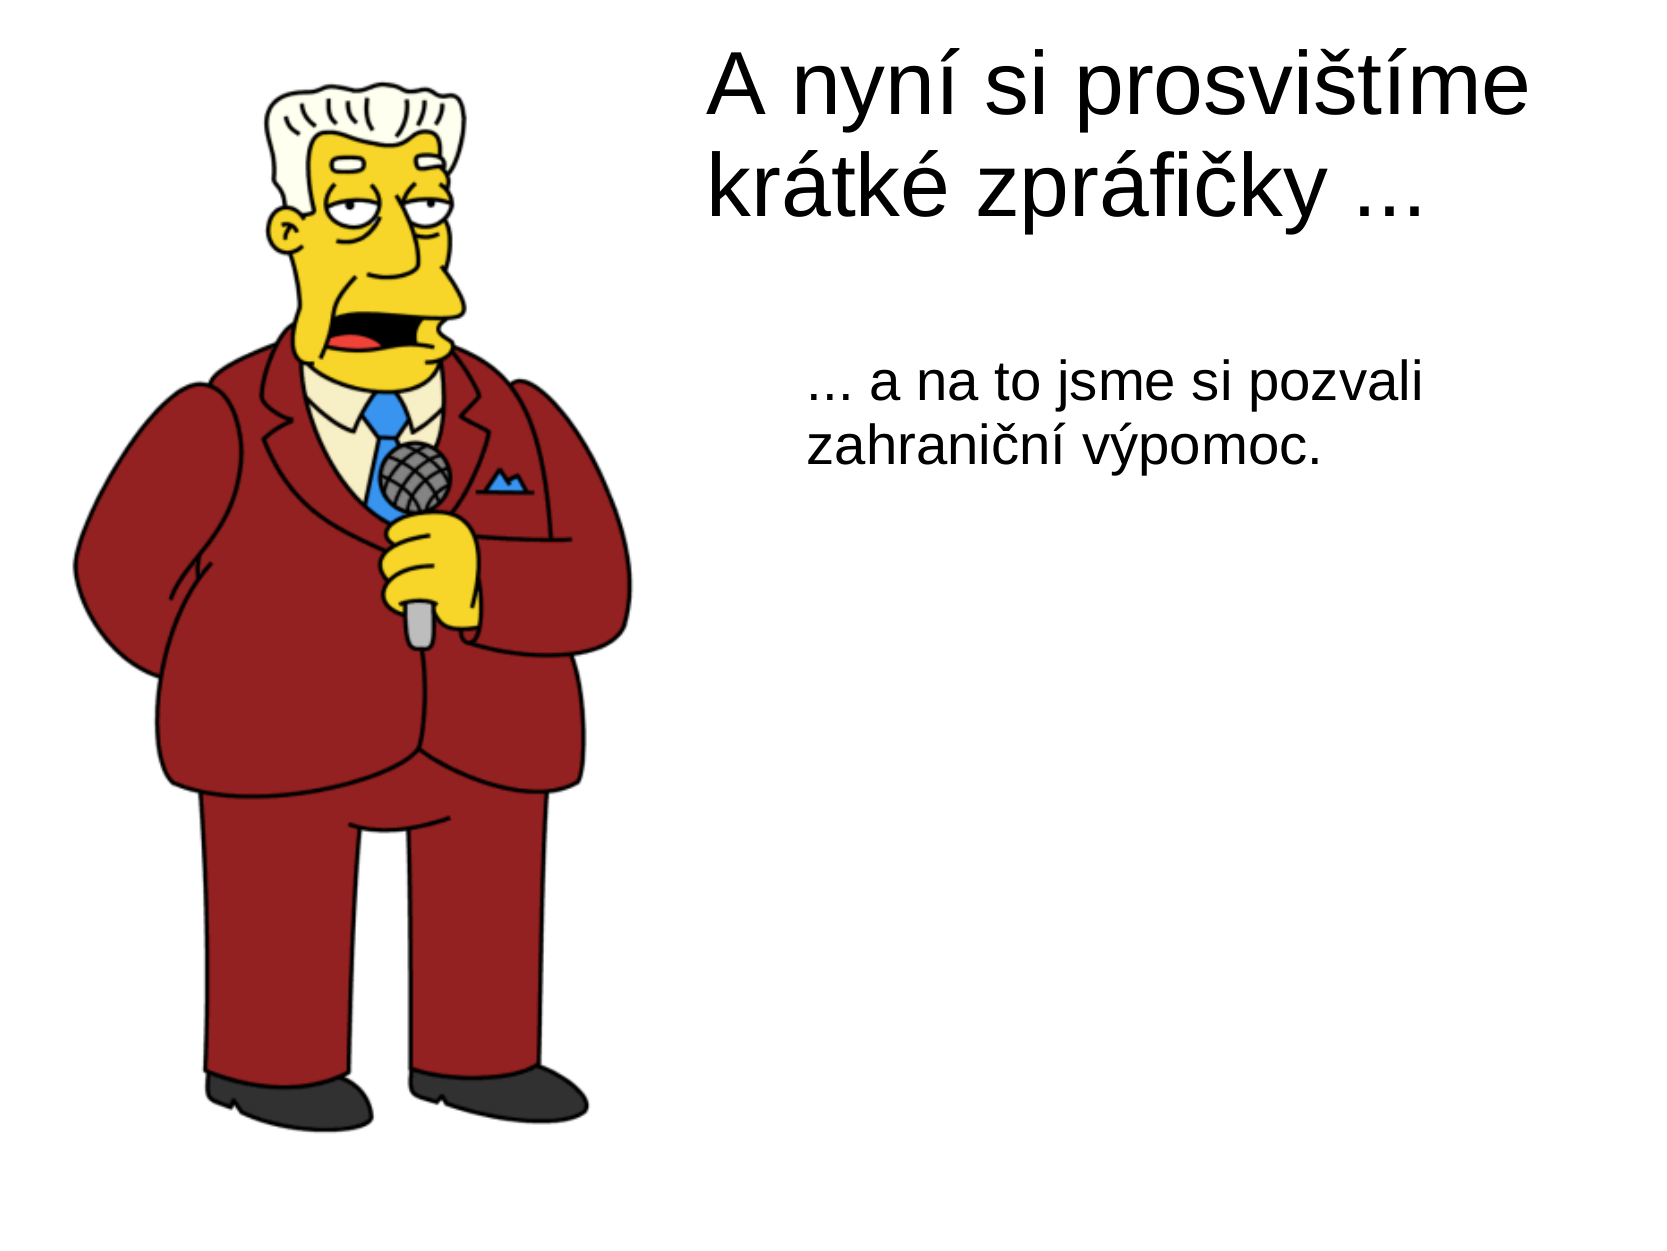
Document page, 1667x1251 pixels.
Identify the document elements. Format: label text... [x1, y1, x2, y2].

title A nyní si prosvištíme krátké zpráfičky ... [706, 32, 1652, 297]
picture [32, 49, 689, 1175]
list ... a na to jsme si pozvali zahraniční výpomoc. [806, 349, 1619, 1114]
